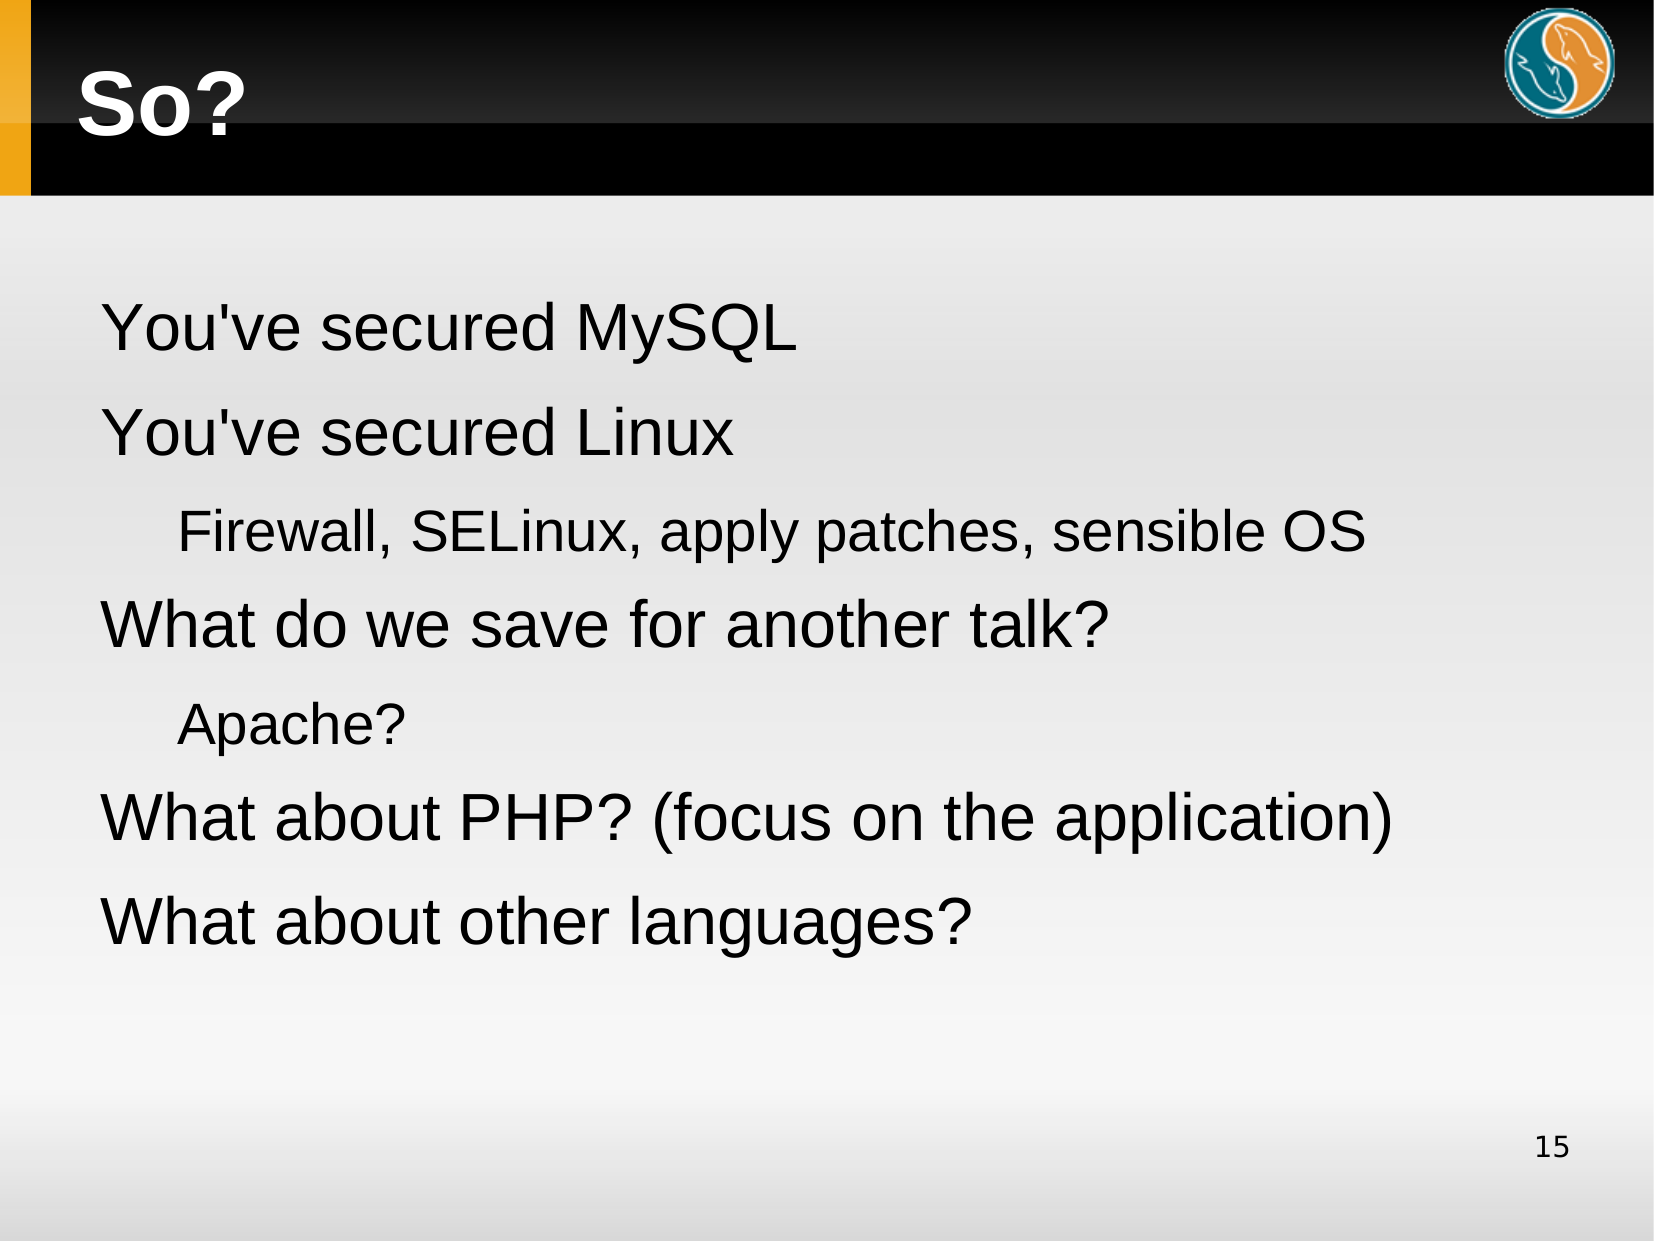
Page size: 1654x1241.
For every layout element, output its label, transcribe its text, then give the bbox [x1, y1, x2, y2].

title So? [76, 7, 1565, 200]
picture [0, 0, 1654, 1241]
list You've secured MySQL You've secured Linux Firewall, SELinux, apply patches, sensible OS What do we save for another talk? Apache? What about PHP? (focus on the application) What about other languages? [82, 290, 1571, 1094]
